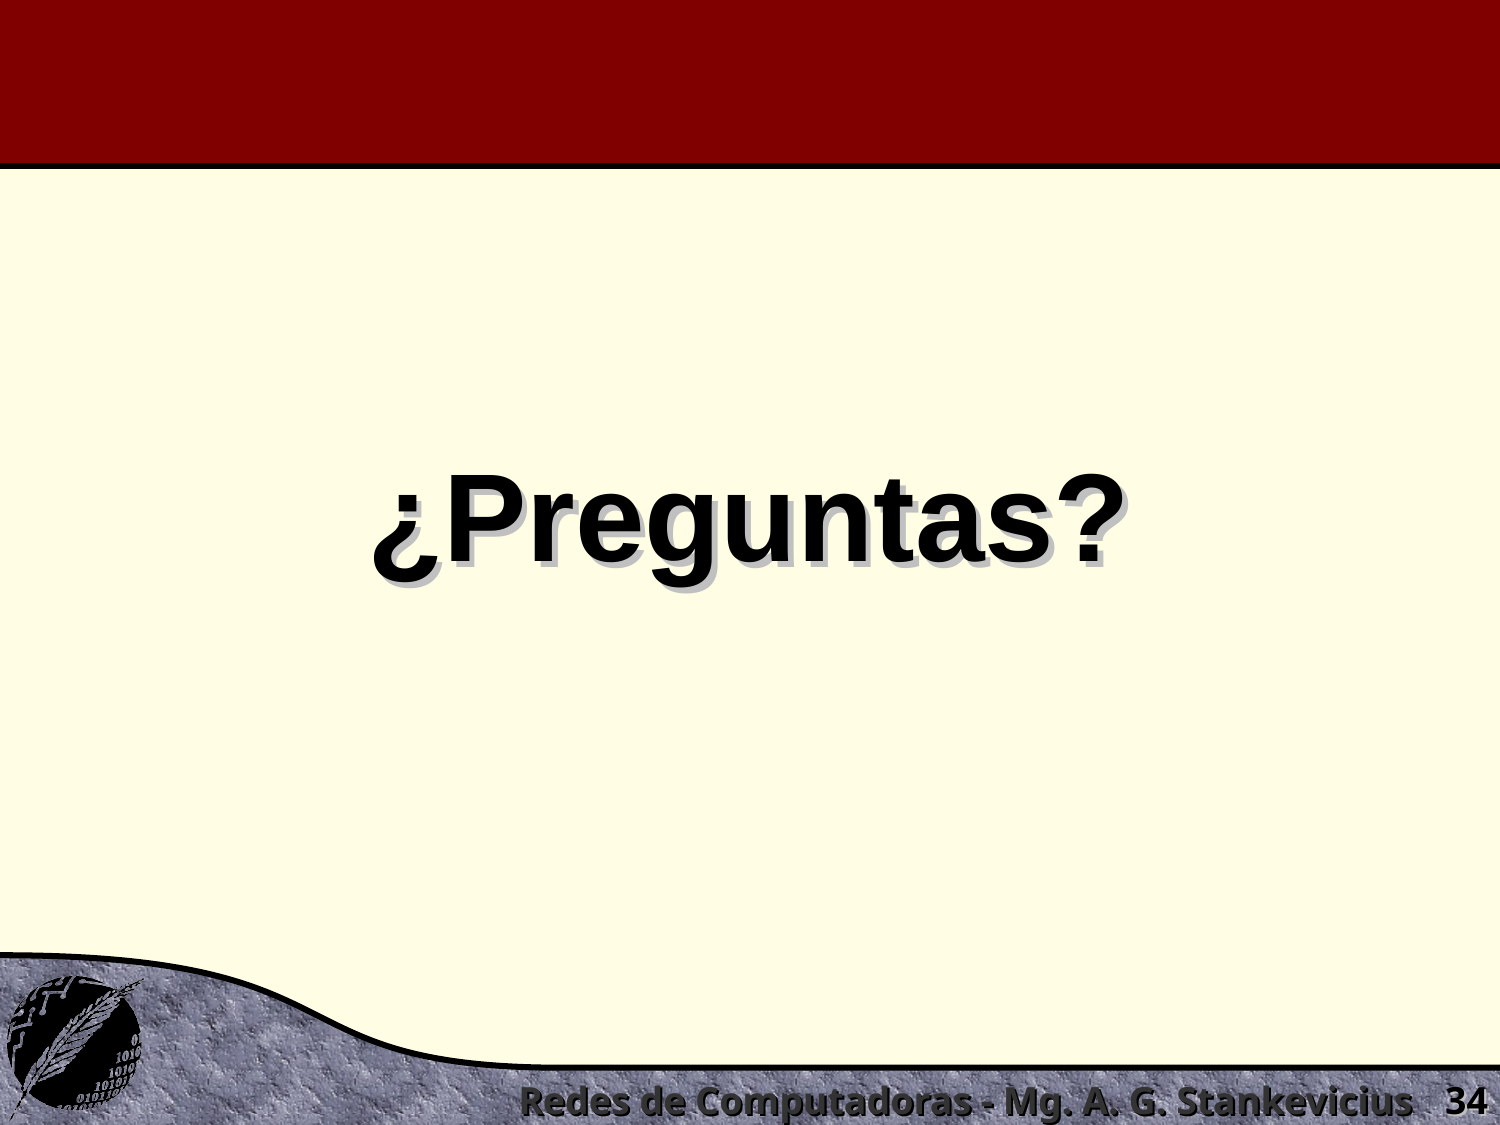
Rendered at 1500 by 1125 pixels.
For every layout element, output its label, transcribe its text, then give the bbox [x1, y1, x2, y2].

picture [790, 1100, 795, 1110]
subtitle ¿Preguntas? [11, 192, 1486, 845]
picture [1047, 1100, 1054, 1110]
picture [0, 959, 1500, 1125]
